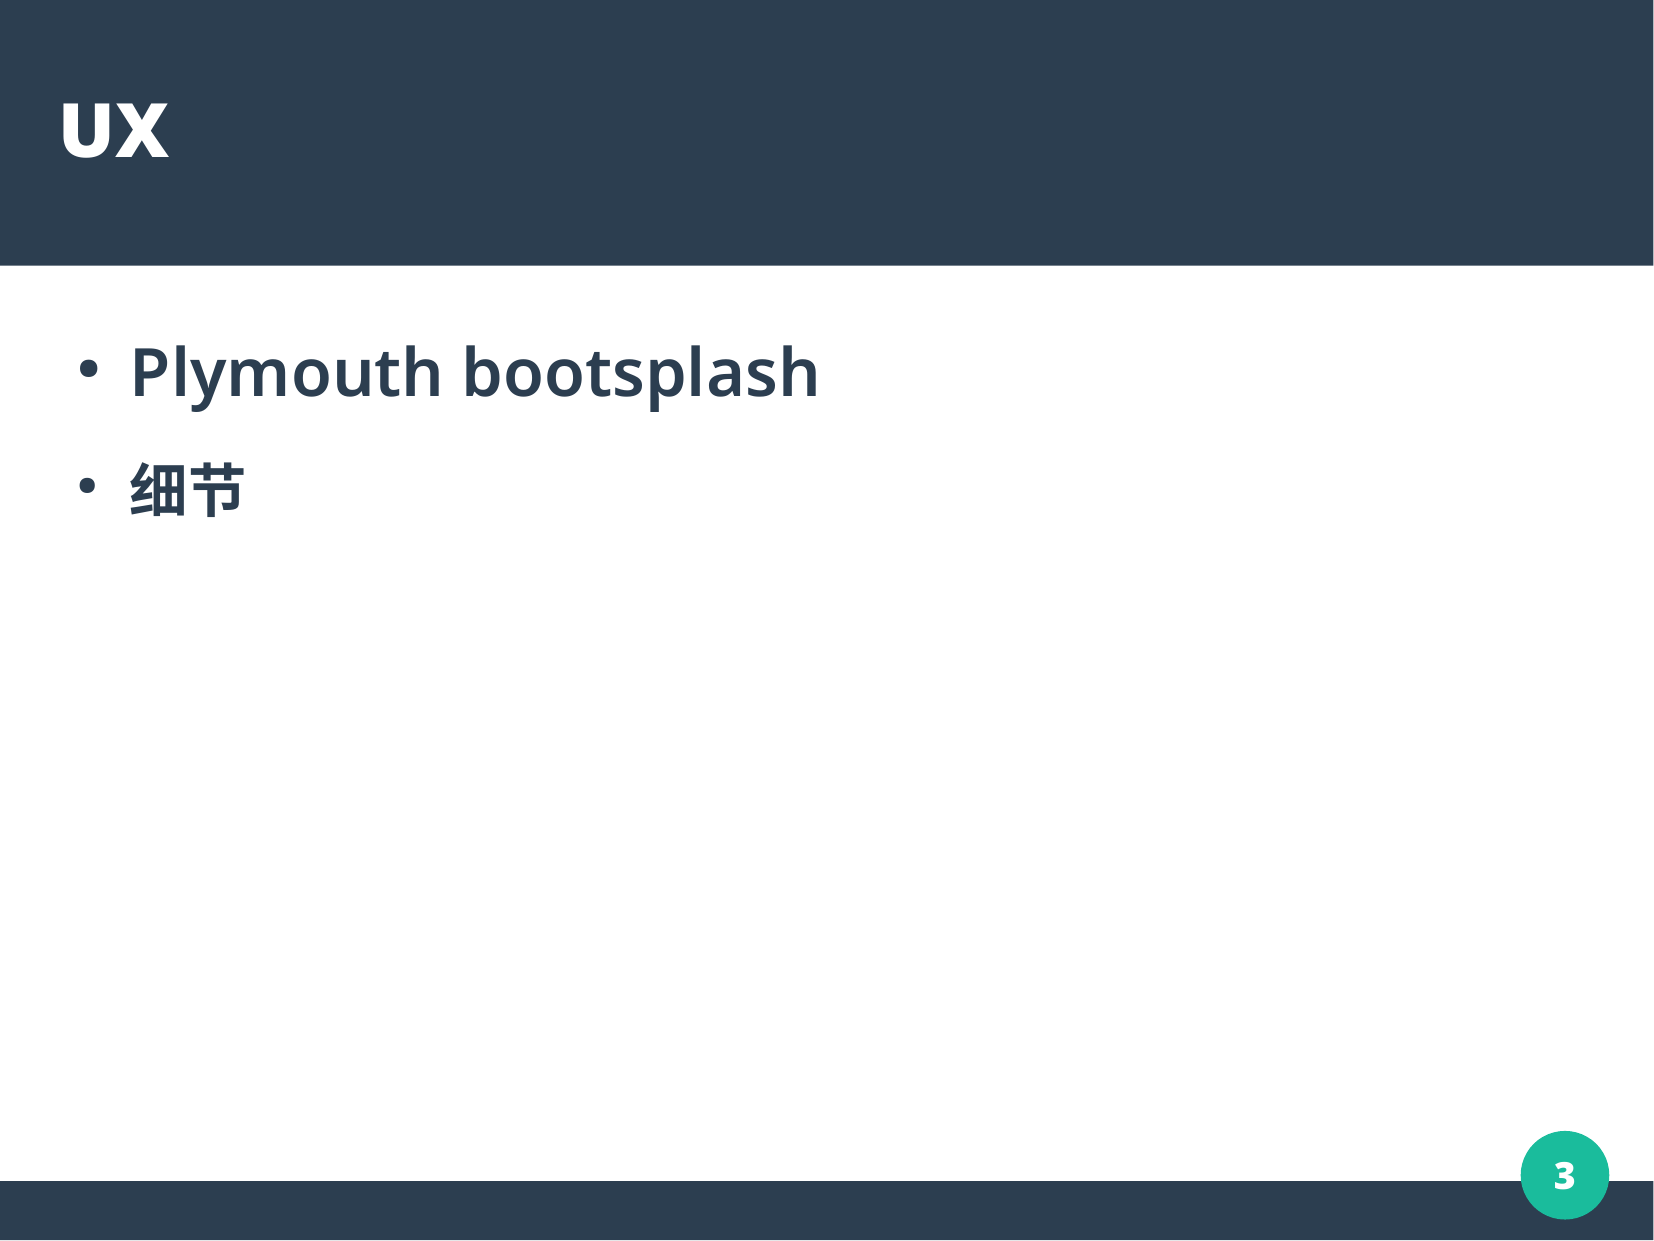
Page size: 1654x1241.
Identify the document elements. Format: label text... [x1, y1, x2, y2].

list Plymouth bootsplash 细节 [59, 324, 1595, 1152]
title UX [59, 49, 1595, 207]
